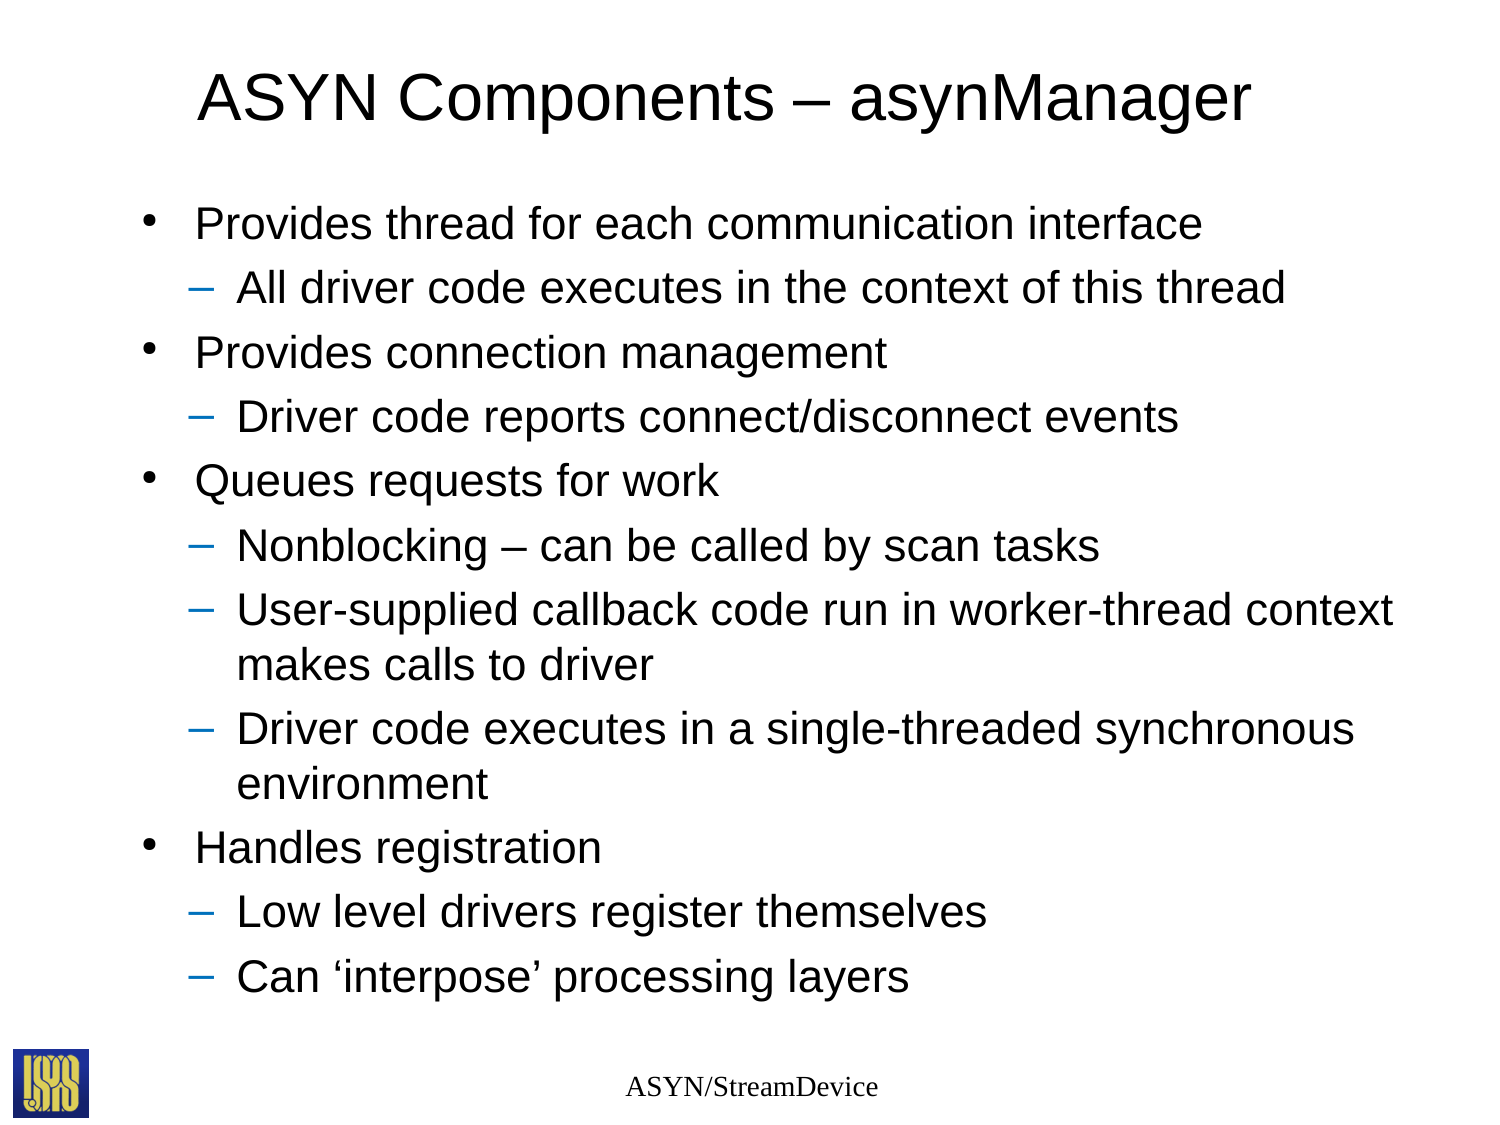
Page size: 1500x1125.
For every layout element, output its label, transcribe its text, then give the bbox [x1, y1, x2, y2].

list Provides thread for each communication interface All driver code executes in the context of this thread Provides connection management Driver code reports connect/disconnect events Queues requests for work Nonblocking – can be called by scan tasks User-supplied callback code run in worker-thread context makes calls to driver Driver code executes in a single-threaded synchronous environment Handles registration Low level drivers register themselves Can ‘interpose’ processing layers [108, 186, 1453, 1010]
title ASYN Components – asynManager [55, 54, 1361, 142]
picture [13, 1049, 89, 1118]
